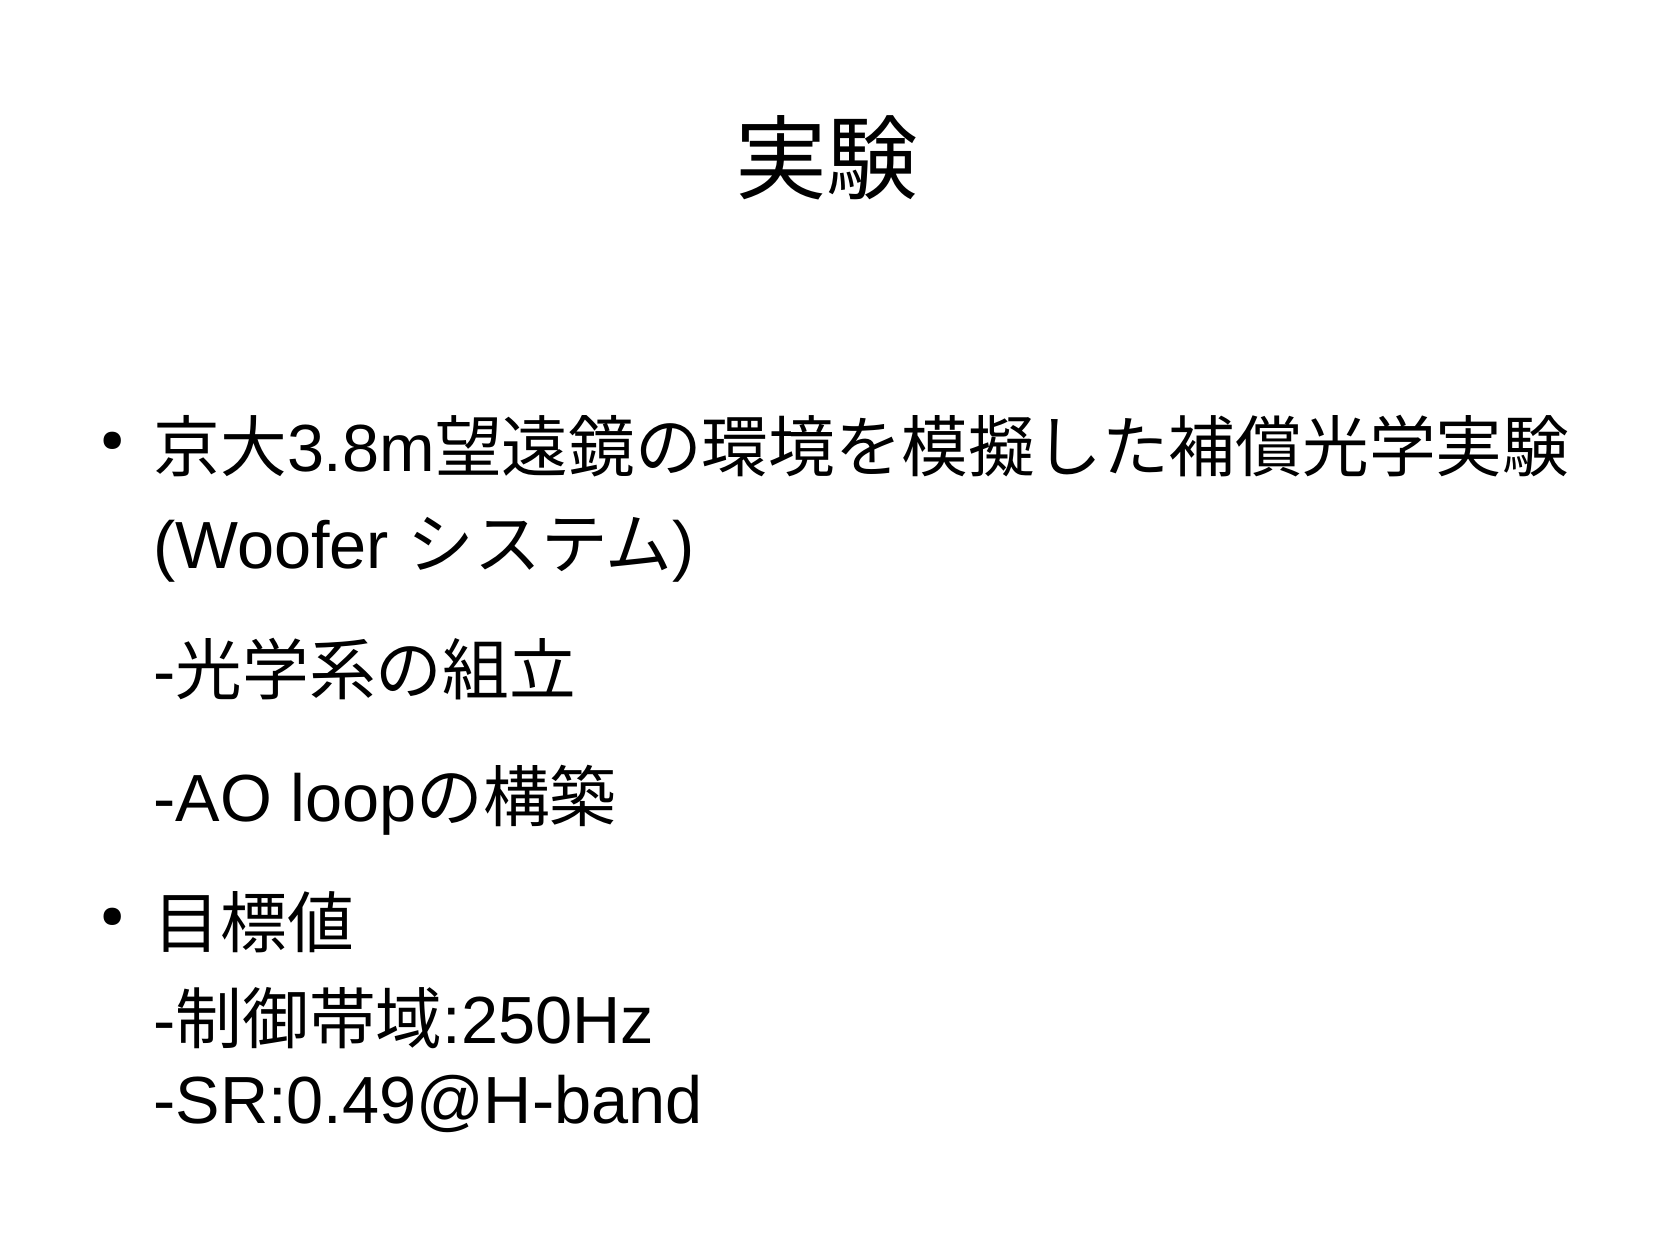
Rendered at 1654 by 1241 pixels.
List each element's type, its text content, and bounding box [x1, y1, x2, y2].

title 実験 [82, 49, 1571, 257]
list 京大3.8m望遠鏡の環境を模擬した補償光学実験(Woofer システム) -光学系の組立 -AO loopの構築 目標値 -制御帯域:250Hz -SR:0.49@H-band [82, 290, 1571, 1010]
